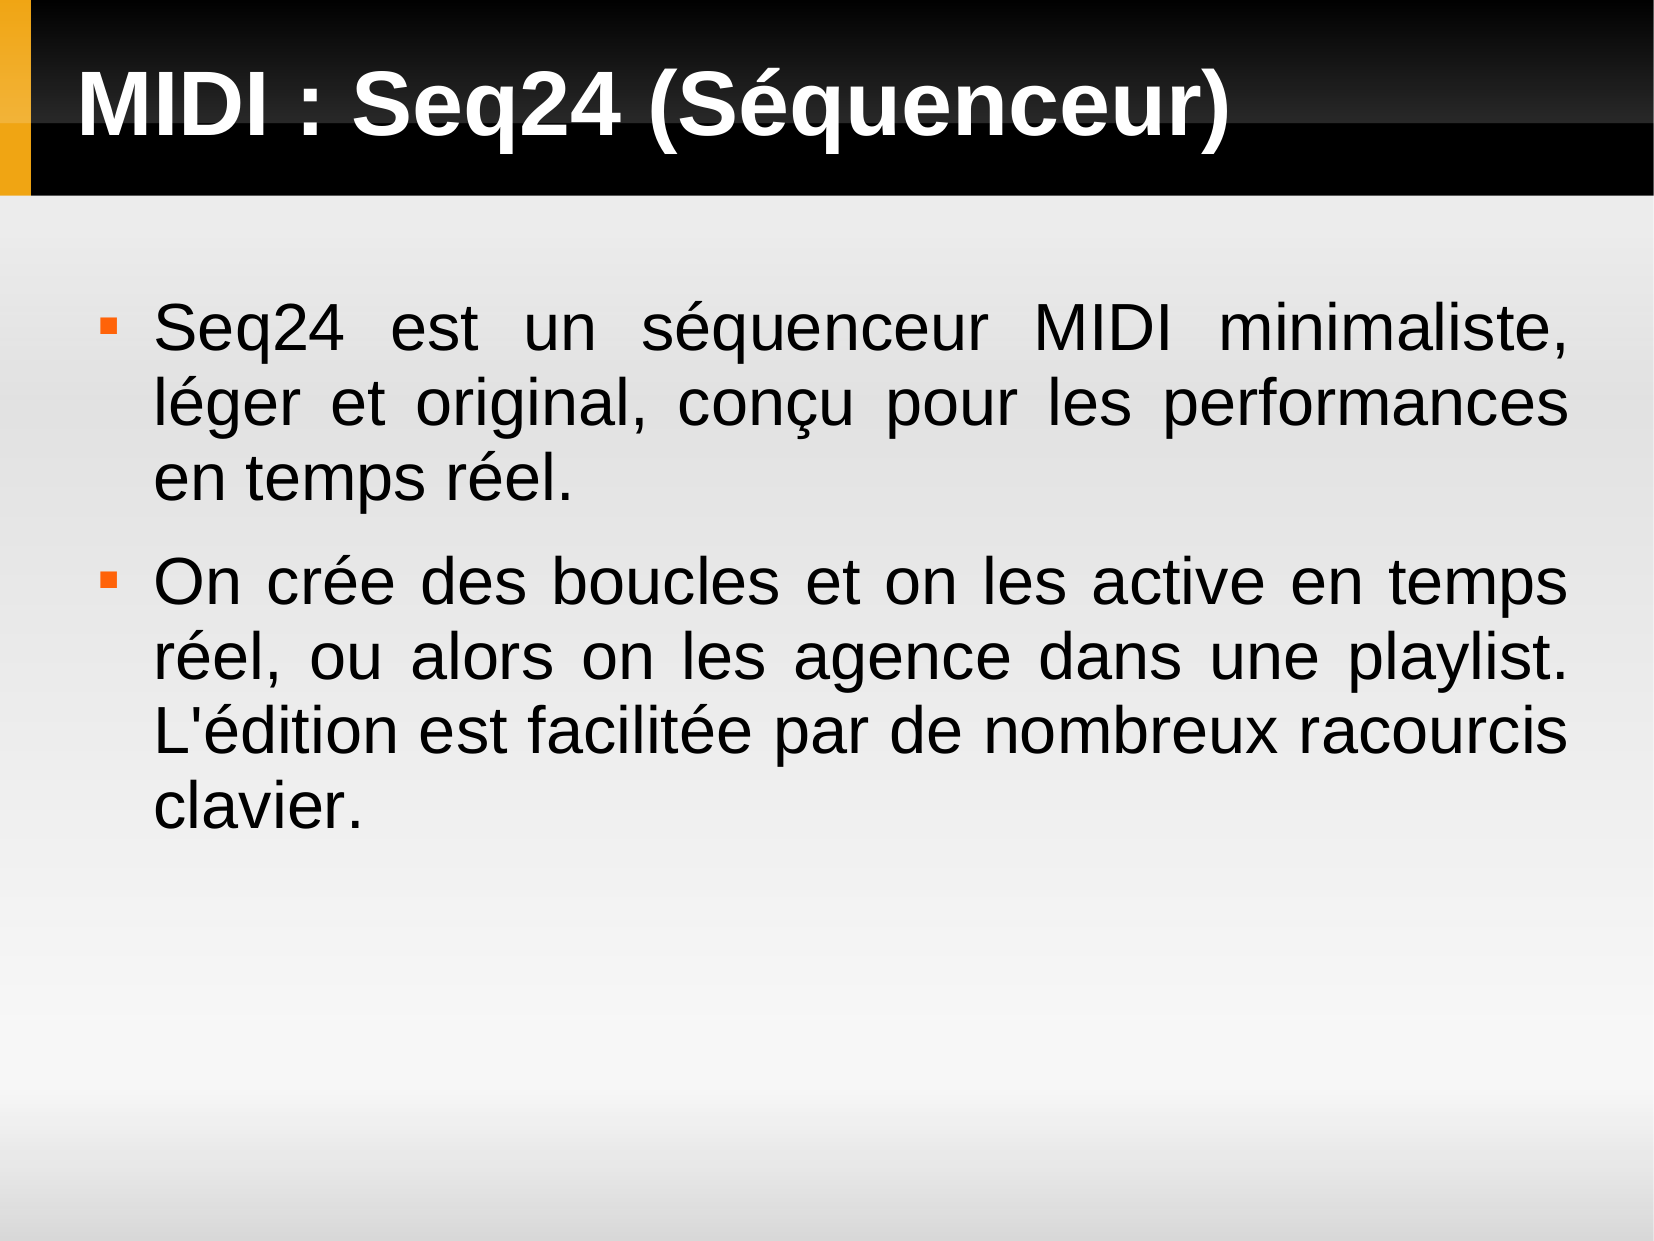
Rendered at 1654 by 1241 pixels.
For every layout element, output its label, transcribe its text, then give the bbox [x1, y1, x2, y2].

picture [0, 0, 1654, 1241]
list Seq24 est un séquenceur MIDI minimaliste, léger et original, conçu pour les performances en temps réel. On crée des boucles et on les active en temps réel, ou alors on les agence dans une playlist. L'édition est facilitée par de nombreux racourcis clavier. [82, 290, 1571, 1109]
title MIDI : Seq24 (Séquenceur) [76, 7, 1566, 200]
